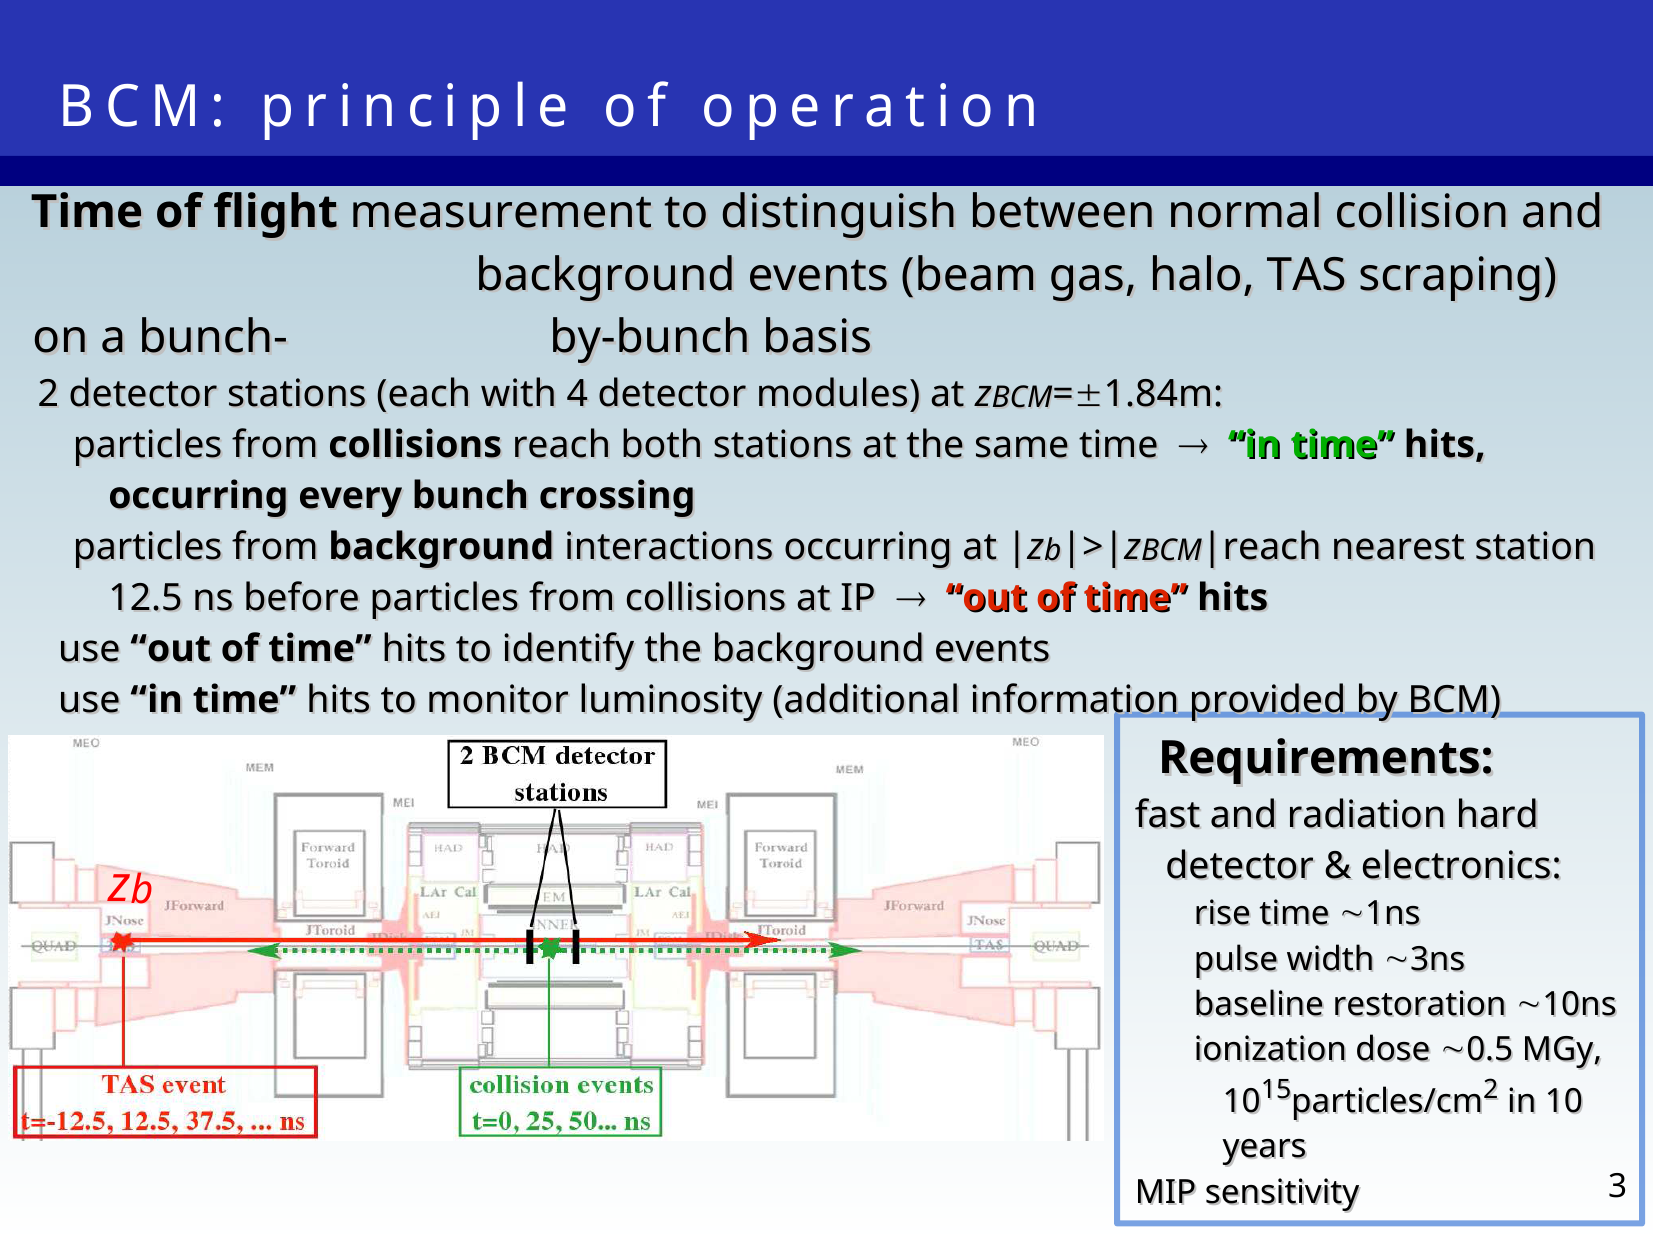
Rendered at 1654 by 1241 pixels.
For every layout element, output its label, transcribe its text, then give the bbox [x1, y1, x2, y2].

picture [8, 735, 1104, 1141]
text_box Time of flight measurement to distinguish between normal collision and background events (beam gas, halo, TAS scraping) on a bunch- by-bunch basis 2 detector stations (each with 4 detector modules) at zBCM=1.84m: particles from collisions reach both stations at the same time  “in time” hits, occurring every bunch crossing particles from background interactions occurring at |zb|>|zBCM|reach nearest station 12.5 ns before particles from collisions at IP  “out of time” hits use “out of time” hits to identify the background events use “in time” hits to monitor luminosity (additional information provided by BCM) [2, 189, 1612, 713]
title BCM: principle of operation [58, 29, 1613, 178]
text_box zb [93, 840, 166, 924]
text_box Requirements: fast and radiation hard detector & electronics: rise time ~1ns pulse width ~3ns baseline restoration ~10ns ionization dose ~0.5 MGy, 1015particles/cm2 in 10 years MIP sensitivity [1117, 714, 1643, 1171]
